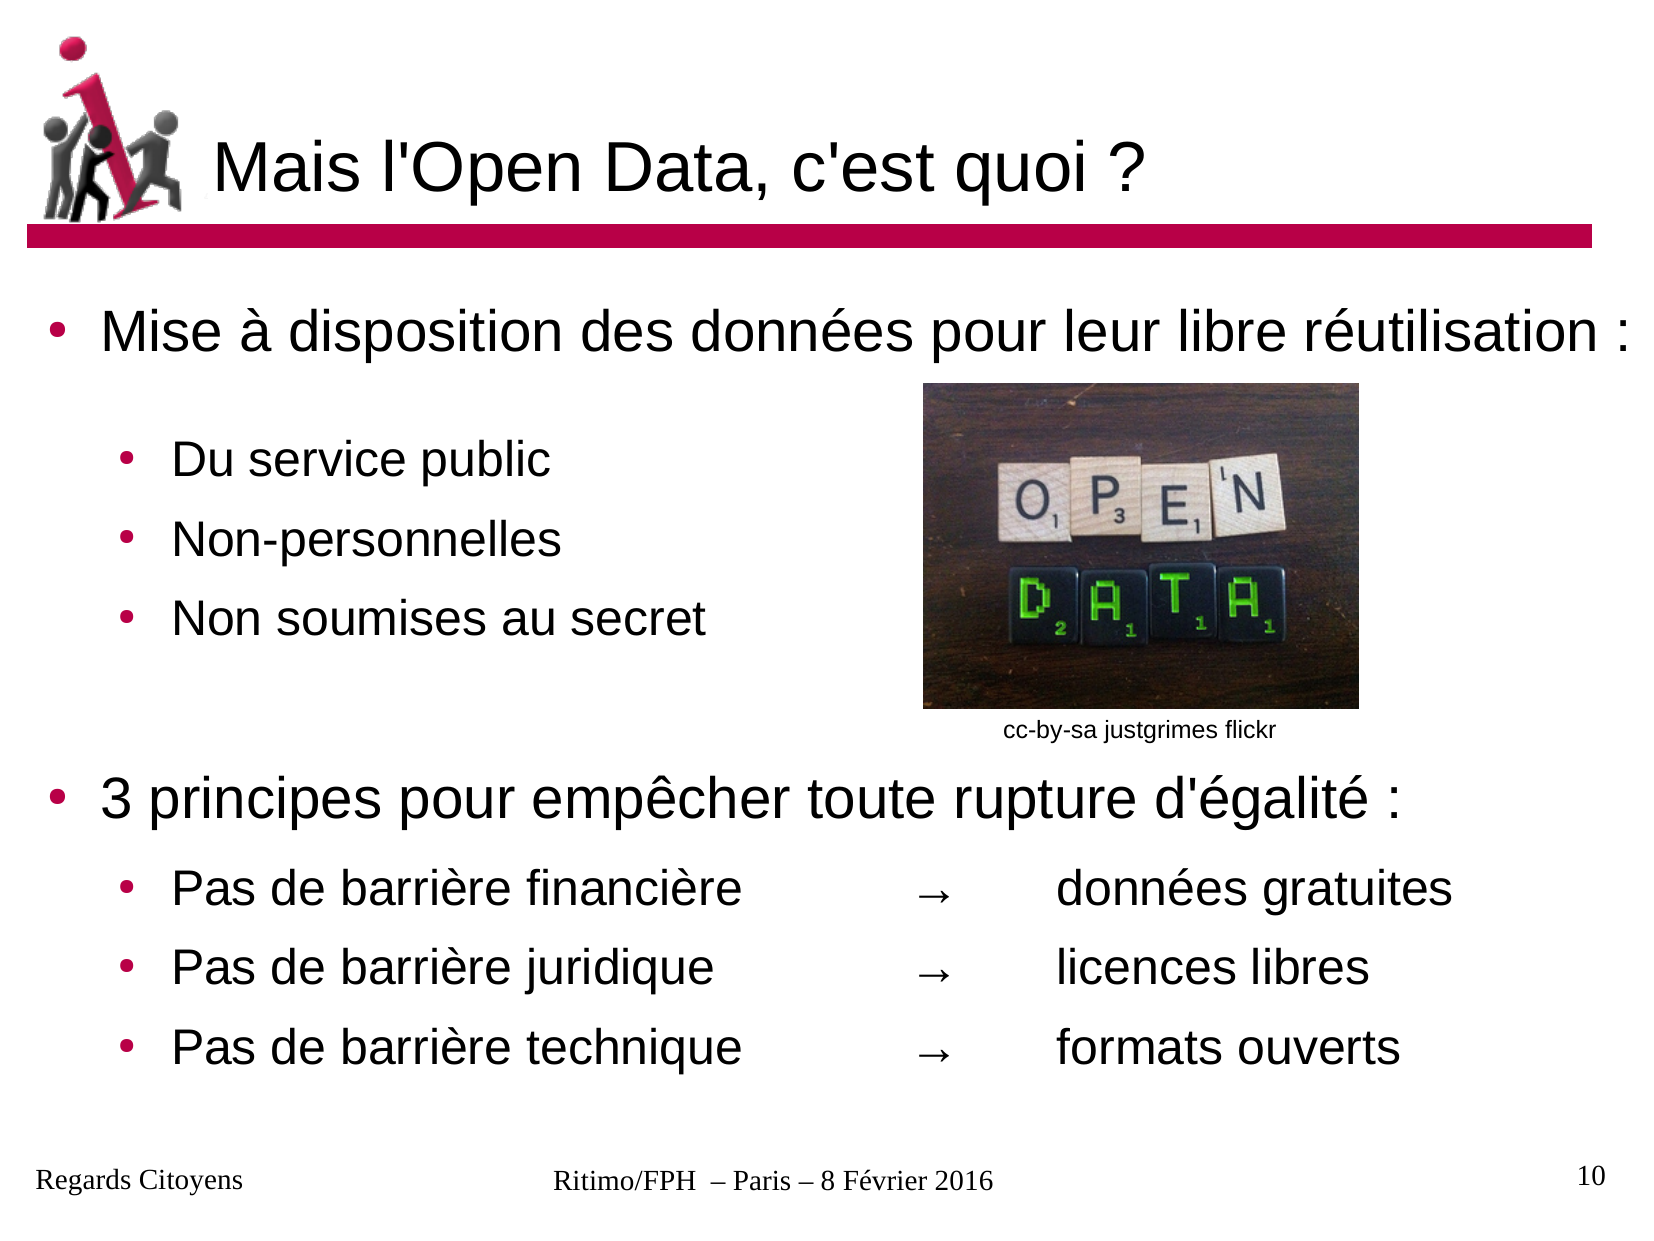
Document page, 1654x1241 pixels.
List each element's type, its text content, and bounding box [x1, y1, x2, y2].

picture [923, 383, 1359, 709]
title Mais l'Open Data, c'est quoi ? [212, 70, 1648, 264]
picture [27, 31, 208, 224]
text_box cc-by-sa justgrimes flickr [988, 708, 1345, 752]
list Mise à disposition des données pour leur libre réutilisation : Du service public Non-personnelles Non soumises au secret 3 principes pour empêcher toute rupture d'égalité : Pas de barrière financière → données gratuites Pas de barrière juridique → licences libres Pas de barrière technique → formats ouverts [29, 194, 1654, 1052]
